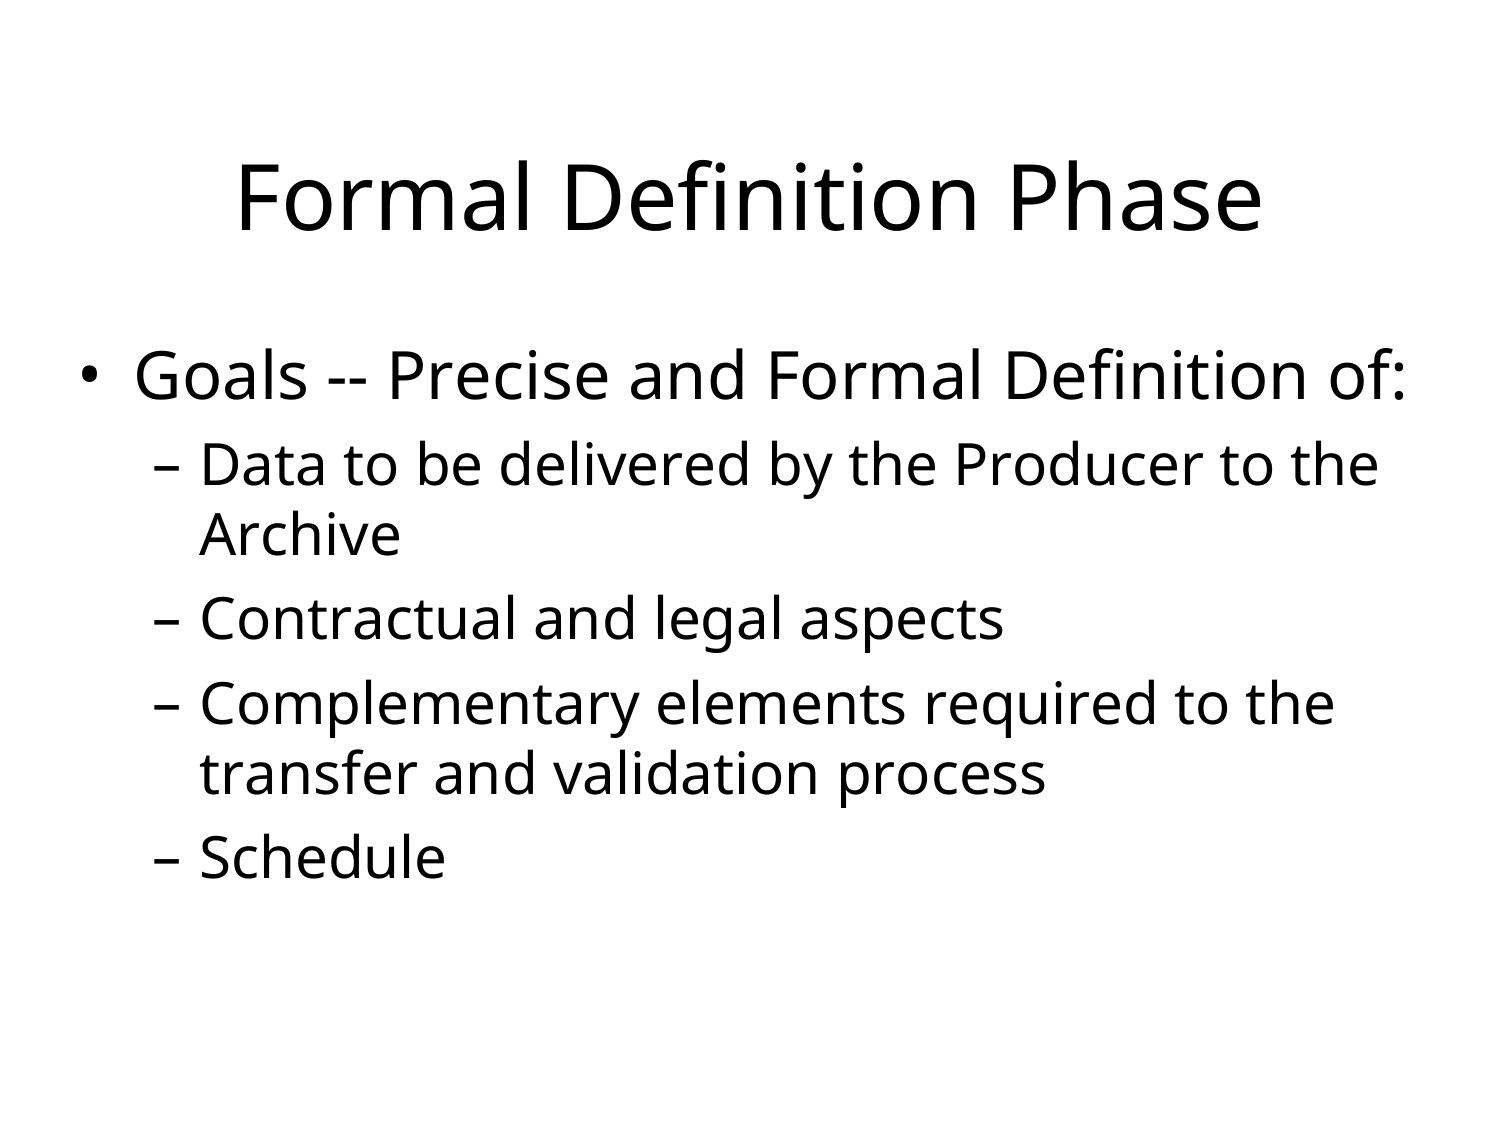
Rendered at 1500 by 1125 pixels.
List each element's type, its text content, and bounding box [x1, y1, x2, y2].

title Formal Definition Phase [112, 99, 1388, 288]
list Goals -- Precise and Formal Definition of: Data to be delivered by the Producer to the Archive Contractual and legal aspects Complementary elements required to the transfer and validation process Schedule [62, 324, 1438, 1001]
